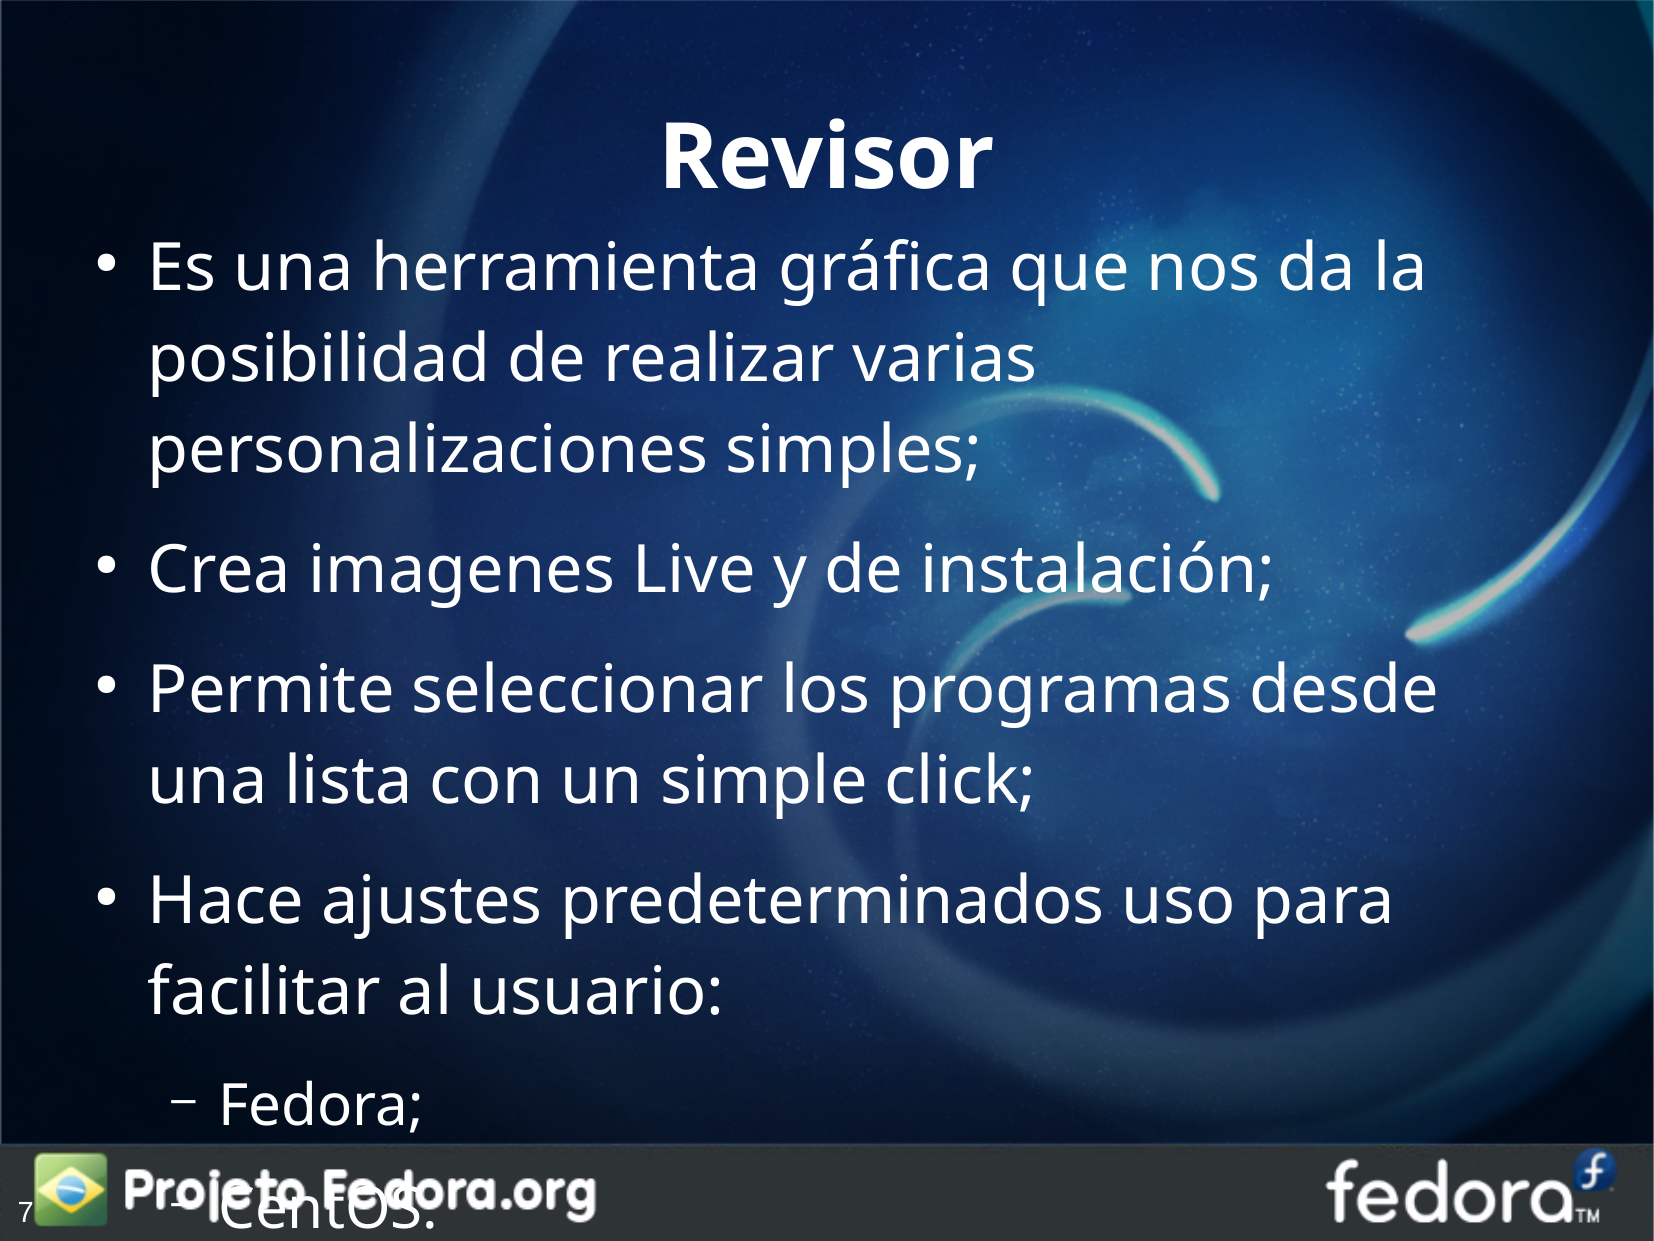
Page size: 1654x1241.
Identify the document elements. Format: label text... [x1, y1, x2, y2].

title Revisor [82, 49, 1571, 257]
picture [0, 0, 1654, 1241]
list Es una herramienta gráfica que nos da la posibilidad de realizar varias personalizaciones simples; Crea imagenes Live y de instalación; Permite seleccionar los programas desde una lista con un simple click; Hace ajustes predeterminados uso para facilitar al usuario: Fedora; CentOS. [76, 219, 1565, 1119]
